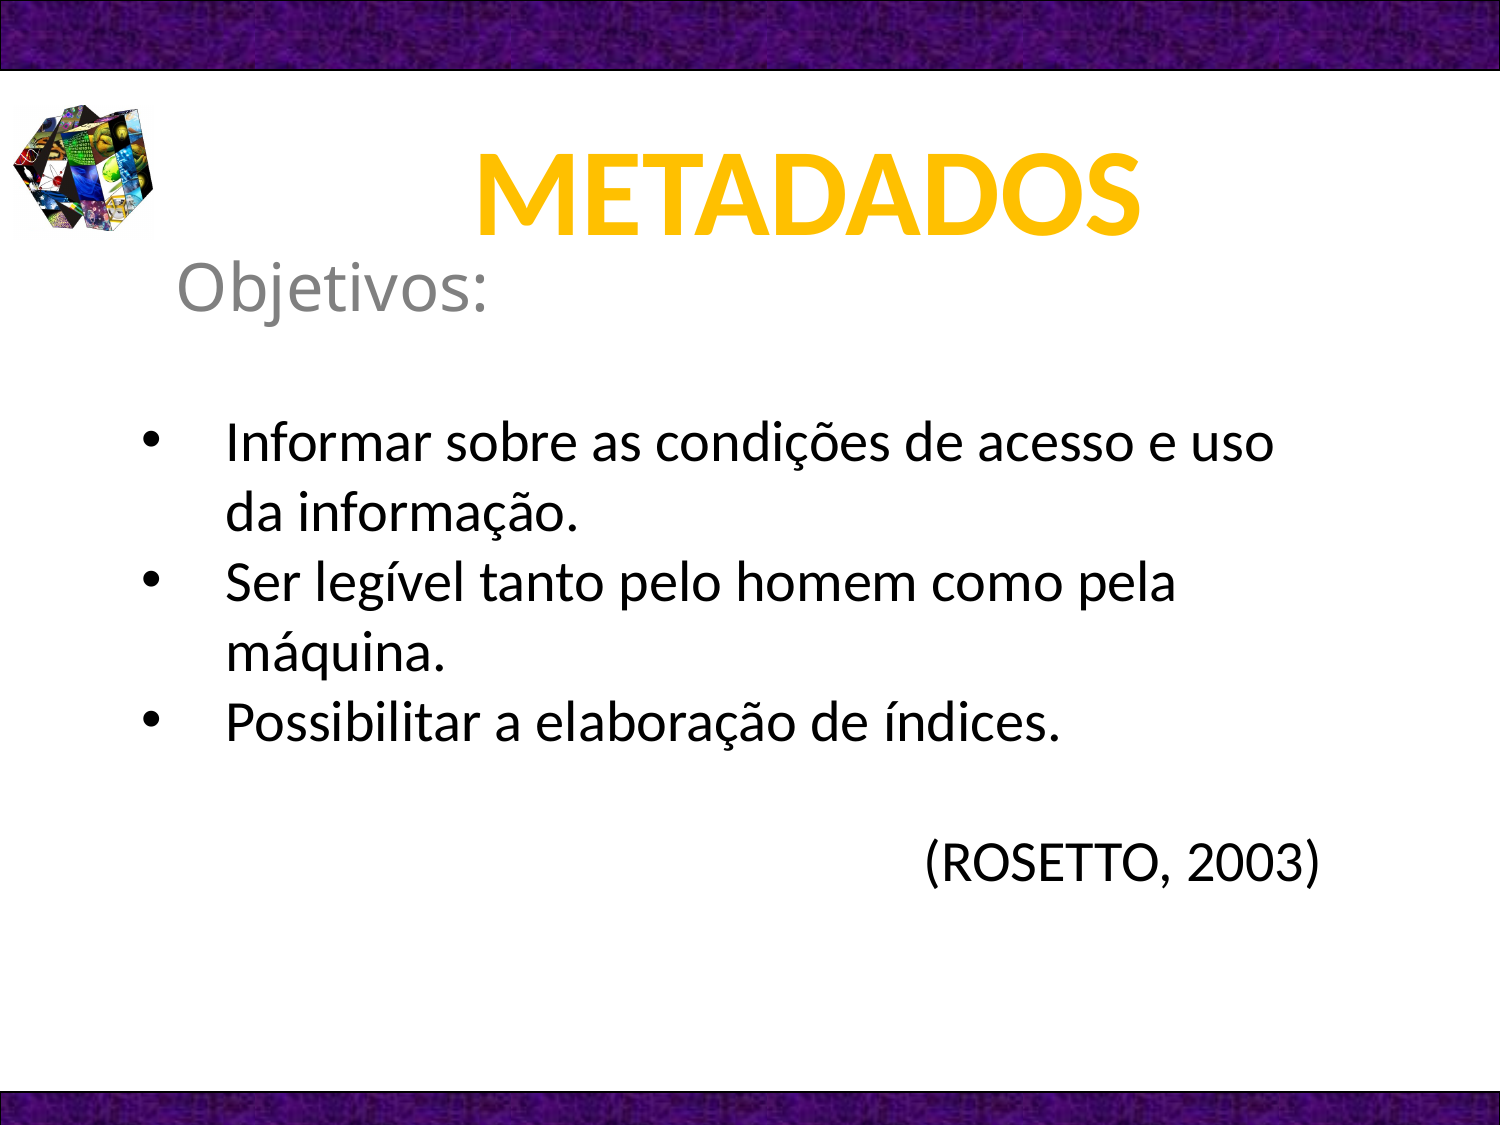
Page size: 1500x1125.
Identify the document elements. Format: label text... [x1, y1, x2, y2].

text_box Objetivos: [126, 236, 1500, 332]
text_box METADADOS [157, 92, 1459, 236]
text_box [0, 0, 1500, 71]
picture [13, 105, 154, 240]
text_box METADADOS [1019, 167, 1065, 222]
text_box [0, 1091, 1500, 1125]
text_box Informar sobre as condições de acesso e uso da informação. Ser legível tanto pelo homem como pela máquina. Possibilitar a elaboração de índices. (ROSETTO, 2003) [126, 396, 1338, 901]
